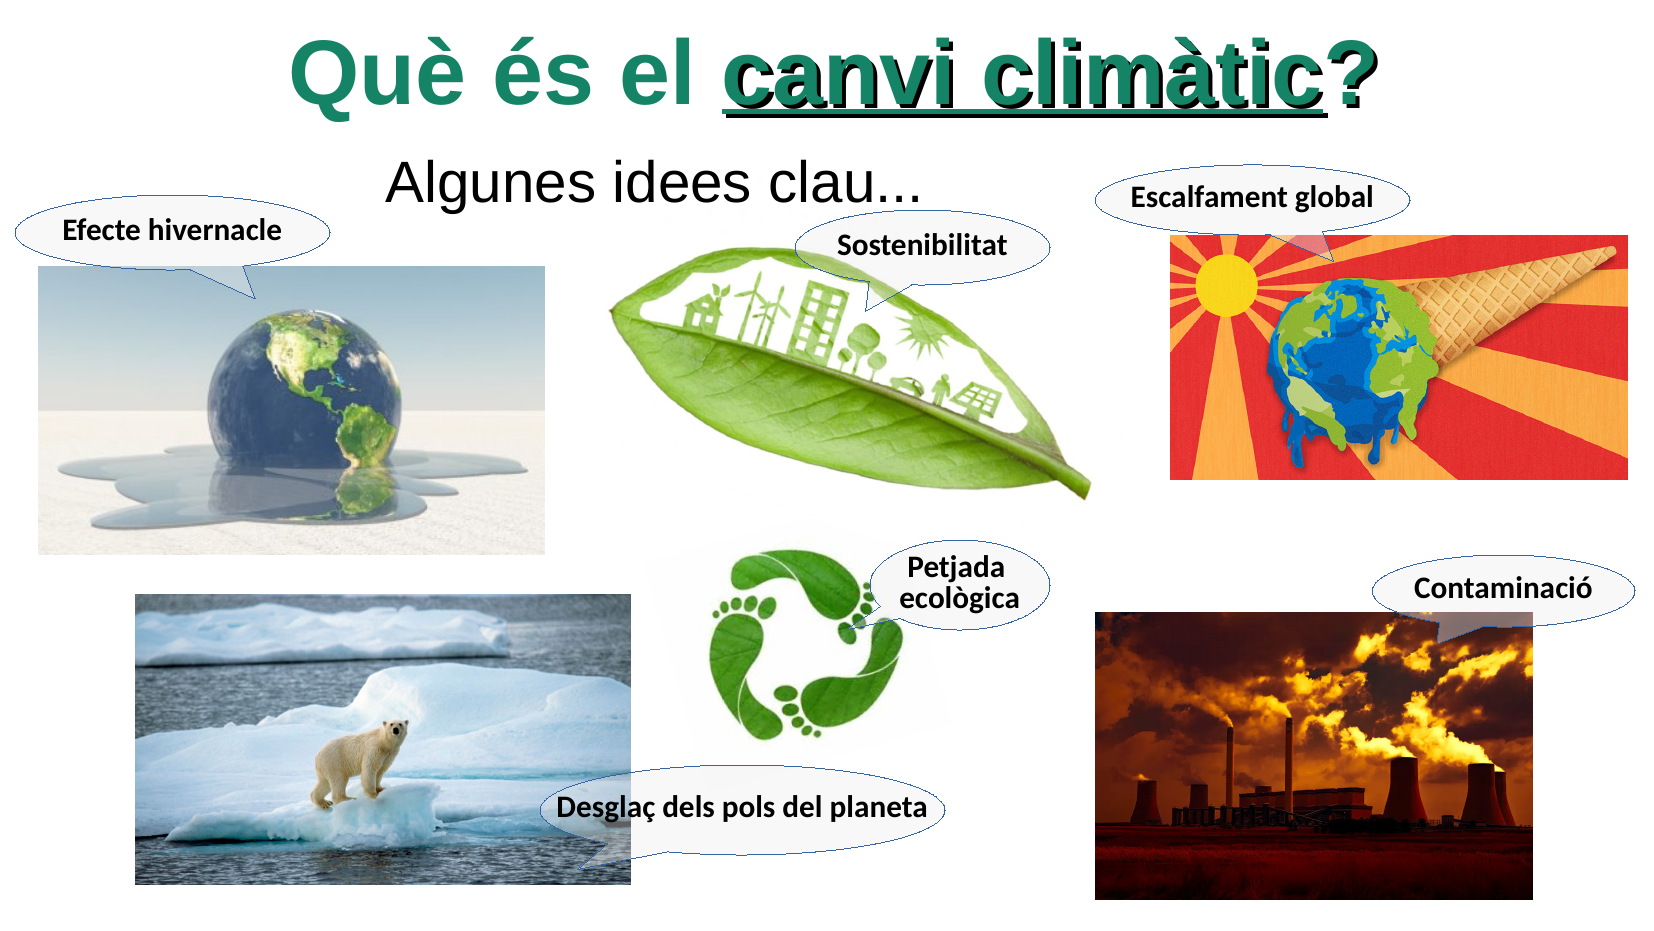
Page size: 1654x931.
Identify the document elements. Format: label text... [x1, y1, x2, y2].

text_box Escalfament global [1095, 164, 1411, 262]
text_box Desglaç dels pols del planeta [540, 765, 946, 870]
picture [1170, 235, 1628, 481]
list Algunes idees clau... [315, 150, 1021, 248]
title Què és el canvi climàtic? [90, 0, 1579, 151]
picture [38, 248, 1167, 766]
text_box Petjada ecològica [845, 540, 1051, 631]
text_box Efecte hivernacle [15, 195, 331, 299]
picture [1095, 612, 1533, 901]
picture [135, 594, 631, 886]
text_box Contaminació [1372, 555, 1636, 644]
text_box Sostenibilitat [795, 223, 1051, 312]
